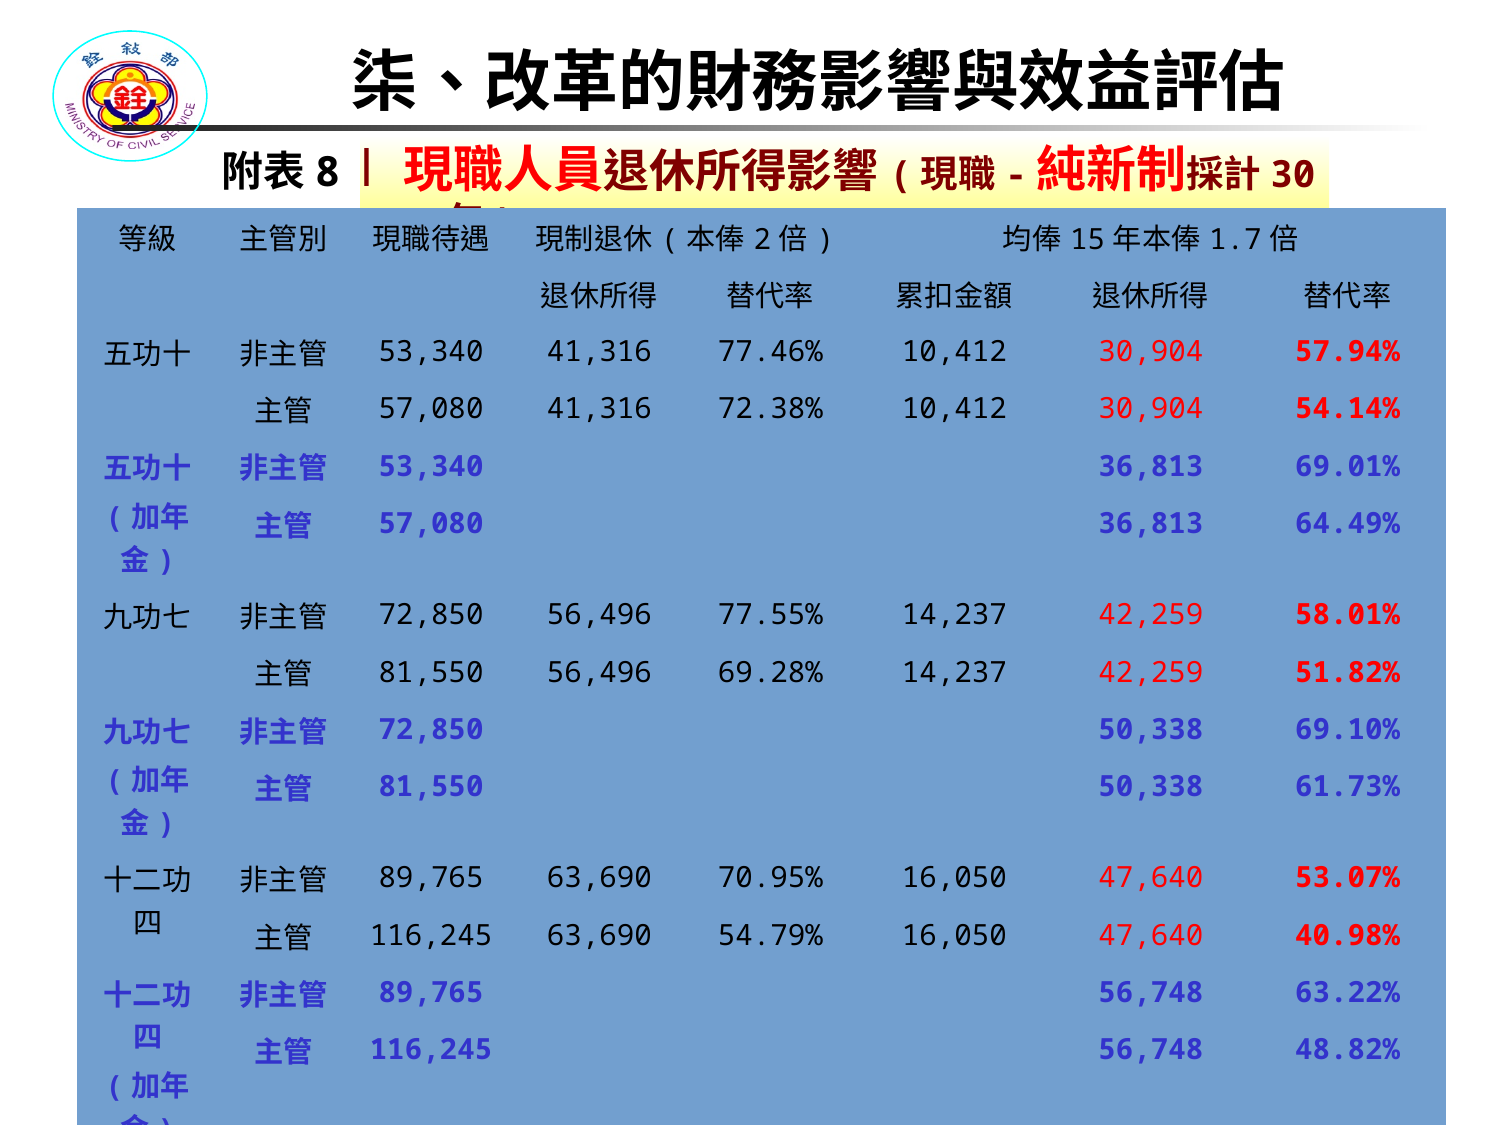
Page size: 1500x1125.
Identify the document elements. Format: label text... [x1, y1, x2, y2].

table_cell 10,412 [856, 323, 1053, 380]
table_cell 64.49% [1249, 495, 1446, 586]
table_cell 41,316 [514, 323, 685, 380]
table_cell 61.73% [1249, 758, 1446, 849]
table_cell [514, 437, 685, 586]
table_cell 63.22% [1249, 964, 1446, 1021]
text_box 現職人員退休所得影響(現職-純新制採計30年) [360, 137, 1329, 208]
table_cell 81,550 [348, 758, 514, 849]
table_cell 53,340 [348, 323, 514, 380]
table_cell 50,338 [1053, 758, 1249, 849]
table_cell 116,245 [348, 907, 514, 964]
table_cell 40.98% [1249, 907, 1446, 964]
table_cell 主管 [219, 907, 348, 964]
table_cell 非主管 [219, 437, 348, 495]
table_cell 70.95% [685, 849, 856, 907]
table_cell 主管 [219, 758, 348, 849]
table_cell 63,690 [514, 907, 685, 964]
table_cell 30,904 [1053, 380, 1249, 437]
table_cell 56,496 [514, 586, 685, 643]
table_cell 九功七 (加年金) [77, 701, 219, 849]
table_cell 非主管 [219, 701, 348, 758]
table_cell 五功十 [77, 323, 219, 437]
table_cell 56,748 [1053, 964, 1249, 1021]
table_cell 主管 [219, 380, 348, 437]
table_cell 53.07% [1249, 849, 1446, 907]
table_cell 69.28% [685, 643, 856, 701]
table_cell 81,550 [348, 643, 514, 701]
table_cell 57,080 [348, 495, 514, 586]
text_box 柒、改革的財務影響與效益評估 [336, 31, 1364, 114]
table_cell 非主管 [219, 849, 348, 907]
table_cell 十二功四 (加年金) [77, 964, 219, 1125]
table_header 主管別 [219, 208, 348, 323]
table_cell 替代率 [685, 265, 856, 323]
table_cell 58.01% [1249, 586, 1446, 643]
table_cell 42,259 [1053, 643, 1249, 701]
table_cell [685, 964, 856, 1125]
table_cell [685, 701, 856, 849]
table_cell 69.10% [1249, 701, 1446, 758]
table_cell 72.38% [685, 380, 856, 437]
table_cell 72,850 [348, 701, 514, 758]
table_cell 退休所得 [514, 265, 685, 323]
table_cell 41,316 [514, 380, 685, 437]
table_cell 69.01% [1249, 437, 1446, 495]
table_cell 89,765 [348, 964, 514, 1021]
table_cell 50,338 [1053, 701, 1249, 758]
table_cell 16,050 [856, 849, 1053, 907]
table_cell 57.94% [1249, 323, 1446, 380]
table_cell 非主管 [219, 323, 348, 380]
table_cell 56,496 [514, 643, 685, 701]
table_cell 89,765 [348, 849, 514, 907]
table_cell 14,237 [856, 643, 1053, 701]
table_header 現制退休(本俸2倍) [514, 208, 856, 265]
table_cell 九功七 [77, 586, 219, 701]
table_cell [685, 437, 856, 586]
table_cell 14,237 [856, 586, 1053, 643]
table_cell 替代率 [1249, 265, 1446, 323]
table_cell 63,690 [514, 849, 685, 907]
table_cell 五功十 (加年金) [77, 437, 219, 586]
table_cell 36,813 [1053, 495, 1249, 586]
table_cell [856, 701, 1053, 849]
table_cell 54.14% [1249, 380, 1446, 437]
table_cell 53,340 [348, 437, 514, 495]
table_header 現職待遇 [348, 208, 514, 323]
table_cell 47,640 [1053, 849, 1249, 907]
table_header 均俸15年本俸1.7倍 [856, 208, 1446, 265]
table_cell 16,050 [856, 907, 1053, 964]
table_cell 48.82% [1249, 1021, 1446, 1125]
table_cell 42,259 [1053, 586, 1249, 643]
table_cell 54.79% [685, 907, 856, 964]
table_cell 72,850 [348, 586, 514, 643]
table_cell [514, 701, 685, 849]
table_cell 116,245 [348, 1021, 514, 1125]
table_cell 十二功四 [77, 849, 219, 964]
table_cell 36,813 [1053, 437, 1249, 495]
table_cell 主管 [219, 495, 348, 586]
table_cell 51.82% [1249, 643, 1446, 701]
table_cell 77.55% [685, 586, 856, 643]
text_box 附表8 [207, 137, 355, 202]
table_cell 77.46% [685, 323, 856, 380]
table_cell 主管 [219, 1021, 348, 1125]
table_cell 57,080 [348, 380, 514, 437]
table_header 等級 [77, 208, 219, 323]
table_cell [856, 964, 1053, 1125]
table_cell 30,904 [1053, 323, 1249, 380]
table_cell [514, 964, 685, 1125]
table_cell 退休所得 [1053, 265, 1249, 323]
table_cell 累扣金額 [856, 265, 1053, 323]
table_cell 47,640 [1053, 907, 1249, 964]
table_cell 非主管 [219, 586, 348, 643]
table_cell 非主管 [219, 964, 348, 1021]
table_cell [856, 437, 1053, 586]
table_cell 56,748 [1053, 1021, 1249, 1125]
table_cell 主管 [219, 643, 348, 701]
table_cell 10,412 [856, 380, 1053, 437]
